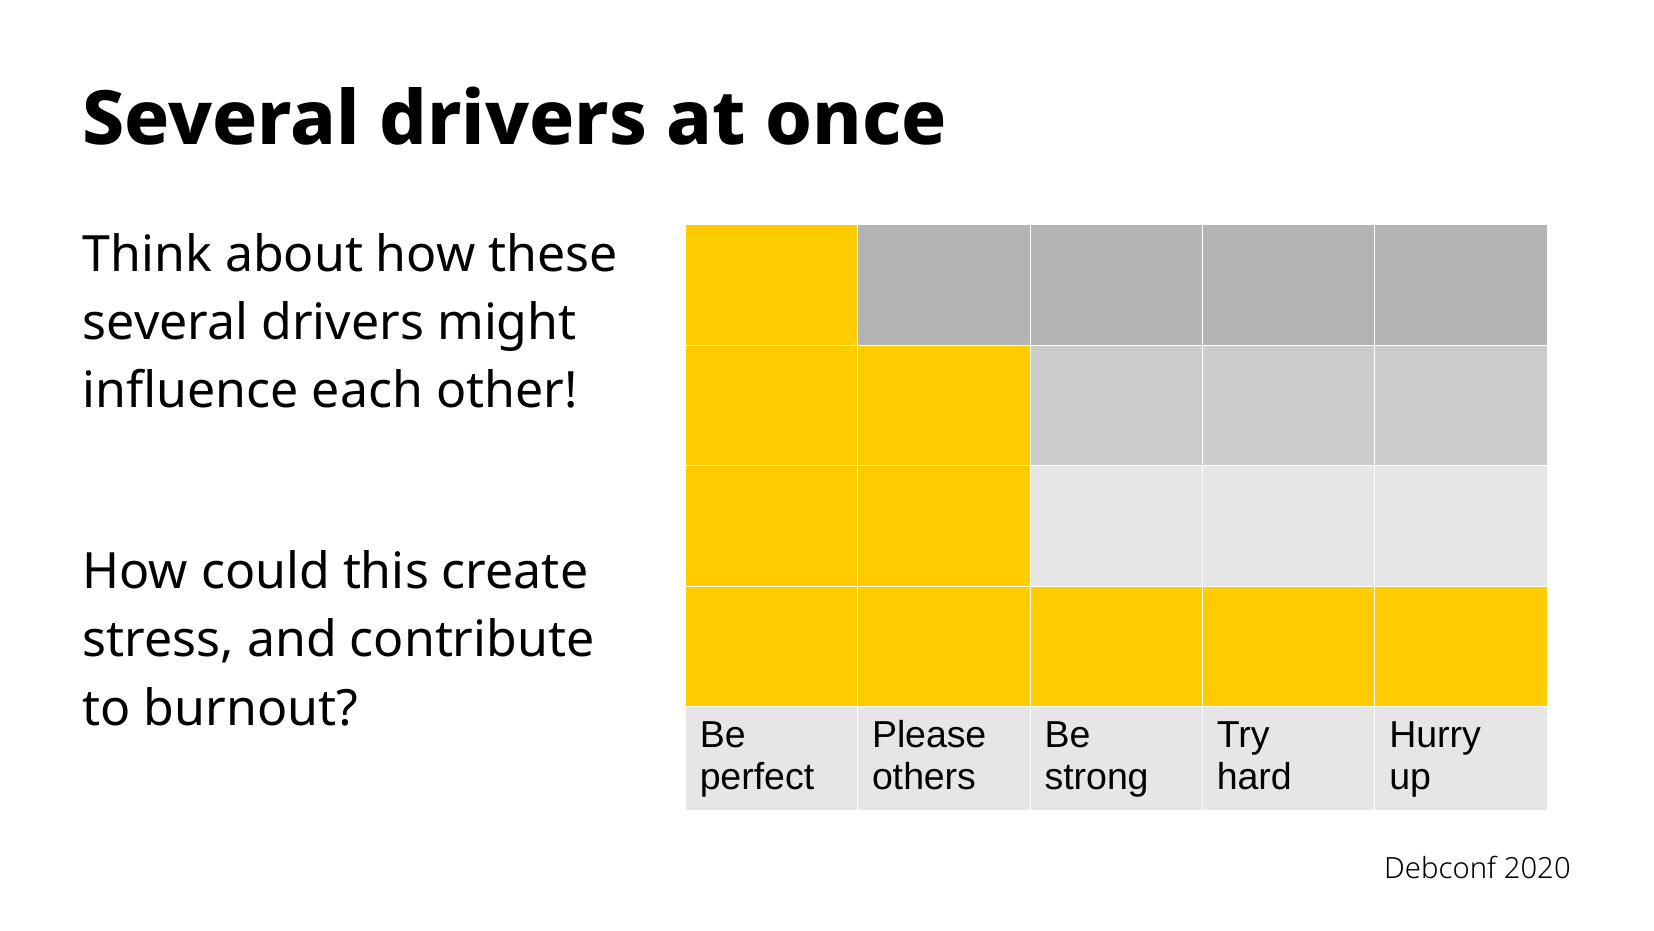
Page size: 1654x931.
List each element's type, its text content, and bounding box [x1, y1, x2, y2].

table_cell [1375, 466, 1547, 586]
table_cell [1375, 346, 1547, 465]
table_header [1031, 225, 1202, 345]
table_header [686, 225, 857, 345]
table_cell Be strong [1031, 707, 1202, 810]
table_cell [858, 587, 1030, 706]
table_header [1203, 225, 1374, 345]
list Think about how these several drivers might influence each other! How could this create stress, and contribute to burnout? [82, 217, 650, 758]
table_cell [1203, 587, 1374, 706]
table_cell [1031, 587, 1202, 706]
table_cell [686, 346, 857, 465]
table_cell [1031, 346, 1202, 465]
table_cell Please others [858, 707, 1030, 810]
table_cell Try hard [1203, 707, 1374, 810]
table_cell Be perfect [686, 707, 857, 810]
table_cell Hurry up [1375, 707, 1547, 810]
table_cell [686, 587, 857, 706]
table_cell [1203, 466, 1374, 586]
table_cell [686, 466, 857, 586]
table_cell [1375, 587, 1547, 706]
table_cell [858, 346, 1030, 465]
table_cell [1031, 466, 1202, 586]
title Several drivers at once [82, 37, 1571, 193]
table_header [858, 225, 1030, 345]
table_cell [858, 466, 1030, 586]
table_header [1375, 225, 1547, 345]
table_cell [1203, 346, 1374, 465]
